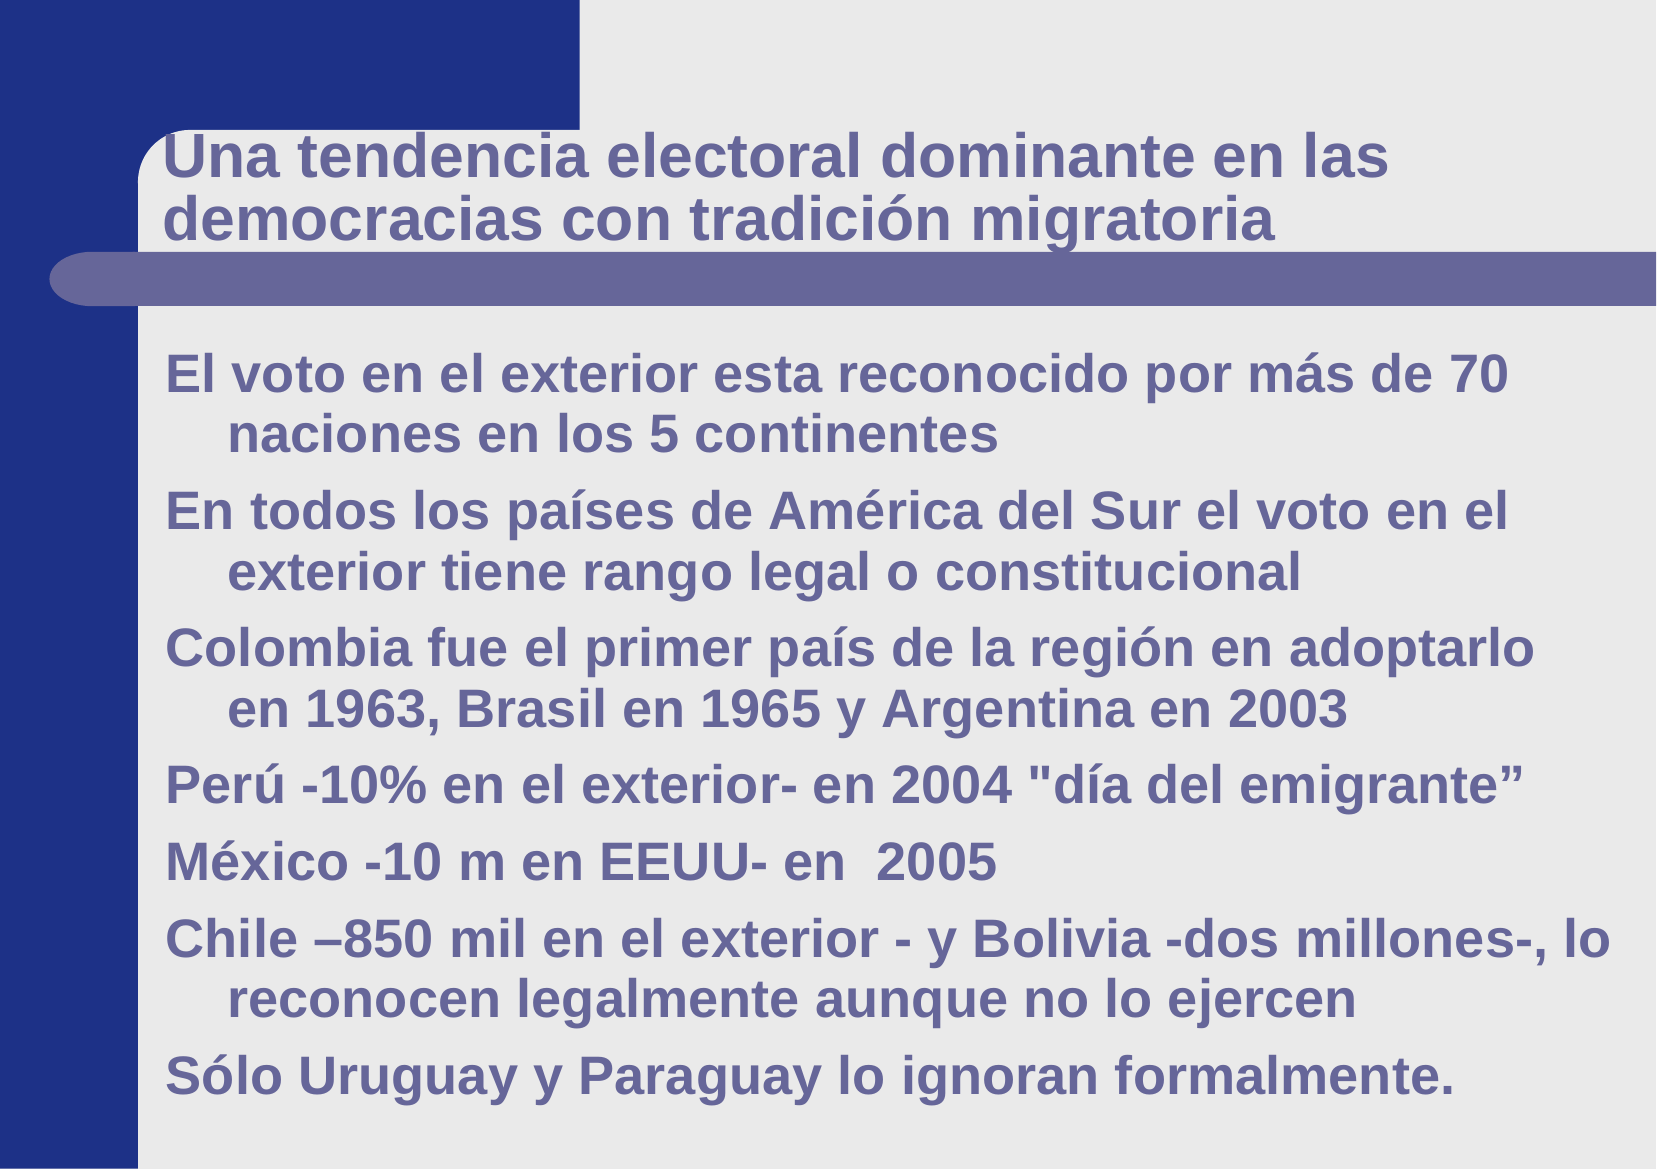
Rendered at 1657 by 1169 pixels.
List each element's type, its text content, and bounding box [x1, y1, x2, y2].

title Una tendencia electoral dominante en las democracias con tradición migratoria [162, 100, 1612, 281]
list El voto en el exterior esta reconocido por más de 70 naciones en los 5 continentes En todos los países de América del Sur el voto en el exterior tiene rango legal o constitucional Colombia fue el primer país de la región en adoptarlo en 1963, Brasil en 1965 y Argentina en 2003 Perú -10% en el exterior- en 2004 "día del emigrante” México -10 m en EEUU- en 2005 Chile –850 mil en el exterior - y Bolivia -dos millones-, lo reconocen legalmente aunque no lo ejercen Sólo Uruguay y Paraguay lo ignoran formalmente. [165, 343, 1615, 1107]
